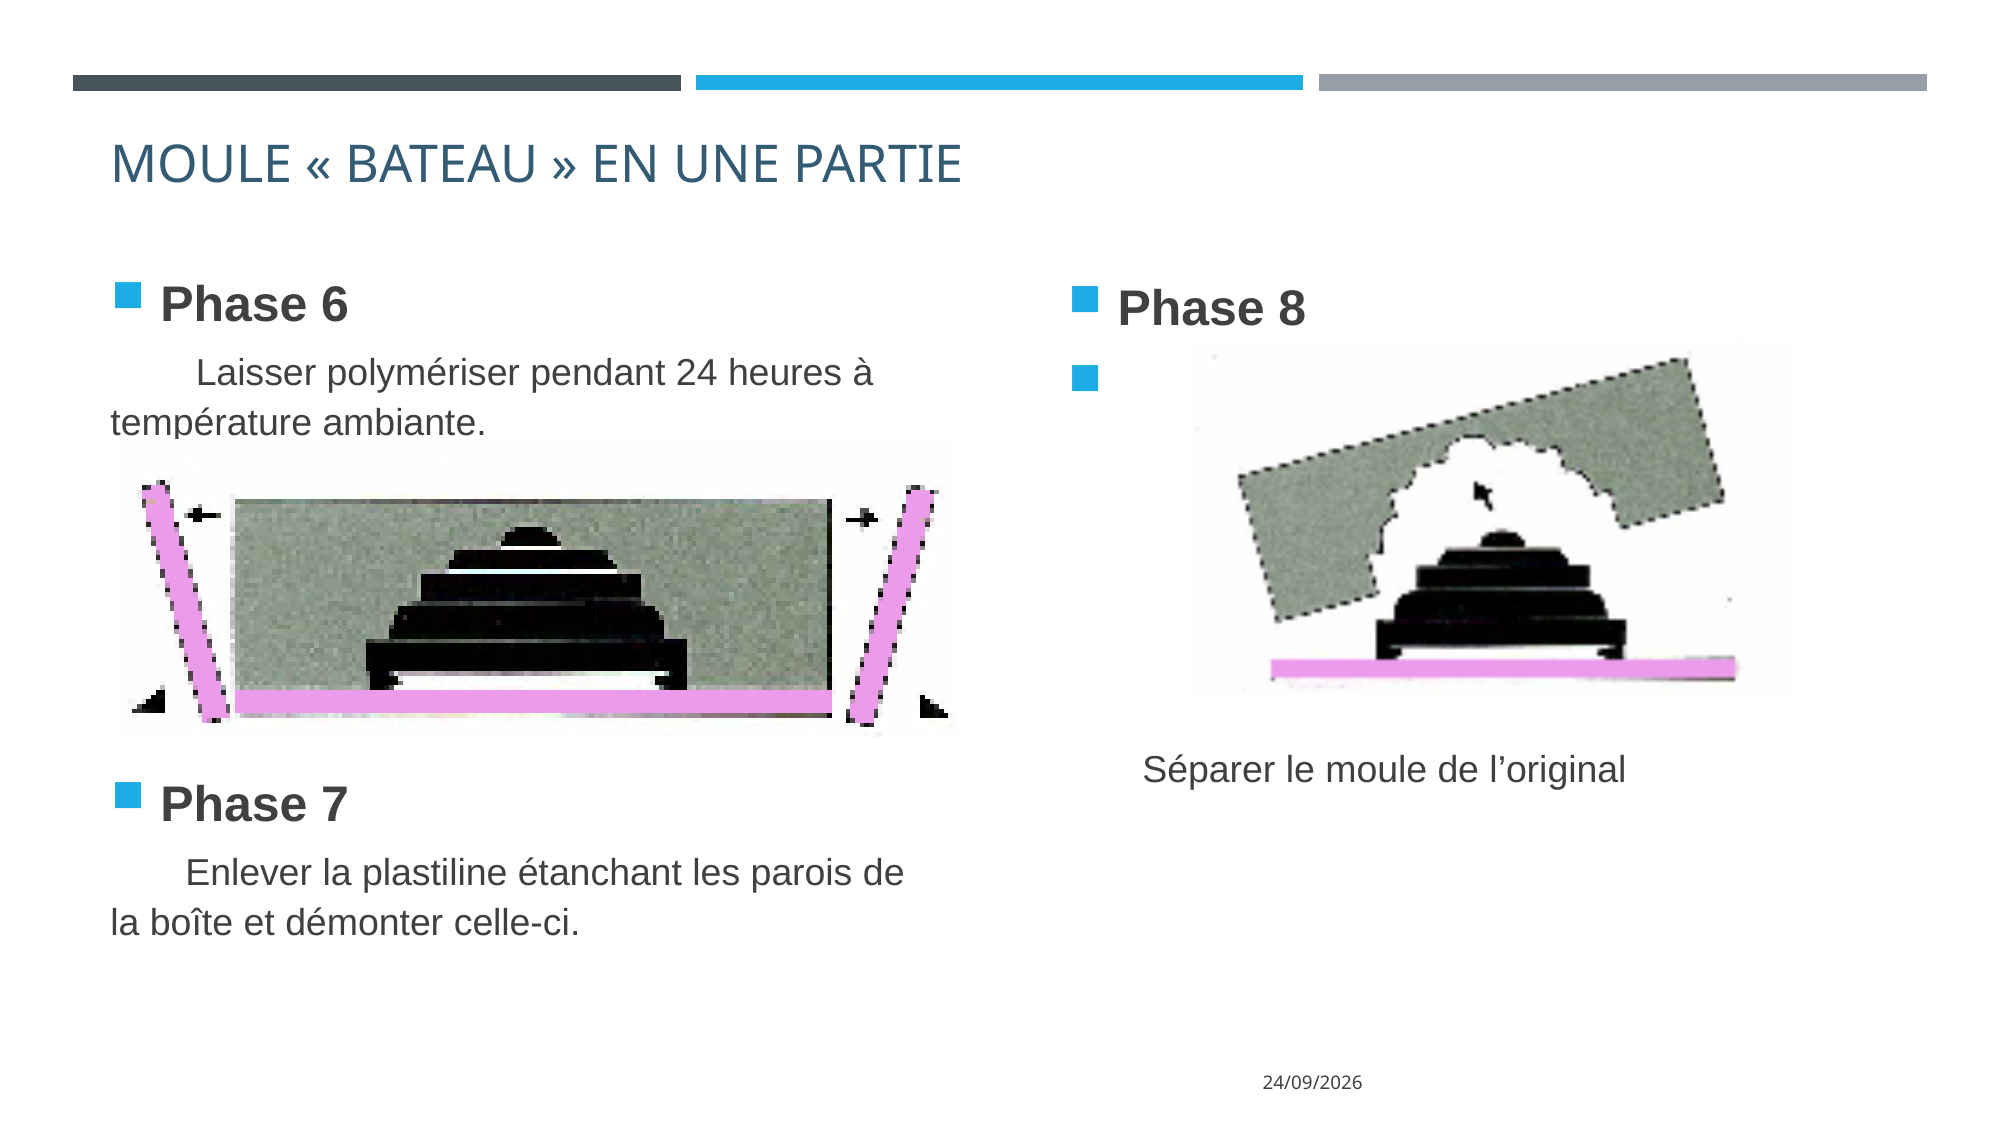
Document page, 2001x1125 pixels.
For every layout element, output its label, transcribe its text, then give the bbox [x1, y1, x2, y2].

text_box 22/10/2021 [1247, 1053, 1715, 1114]
title Moule « bateau » en une partie [948, 119, 1052, 201]
list Phase 6 Laisser polymériser pendant 24 heures à température ambiante. Phase 7 Enlever la plastiline étanchant les parois de la boîte et démonter celle-ci. [95, 80, 948, 1125]
chart [119, 439, 957, 737]
list Phase 8 Séparer le moule de l’original [1052, 98, 1905, 962]
chart [1189, 338, 1798, 697]
